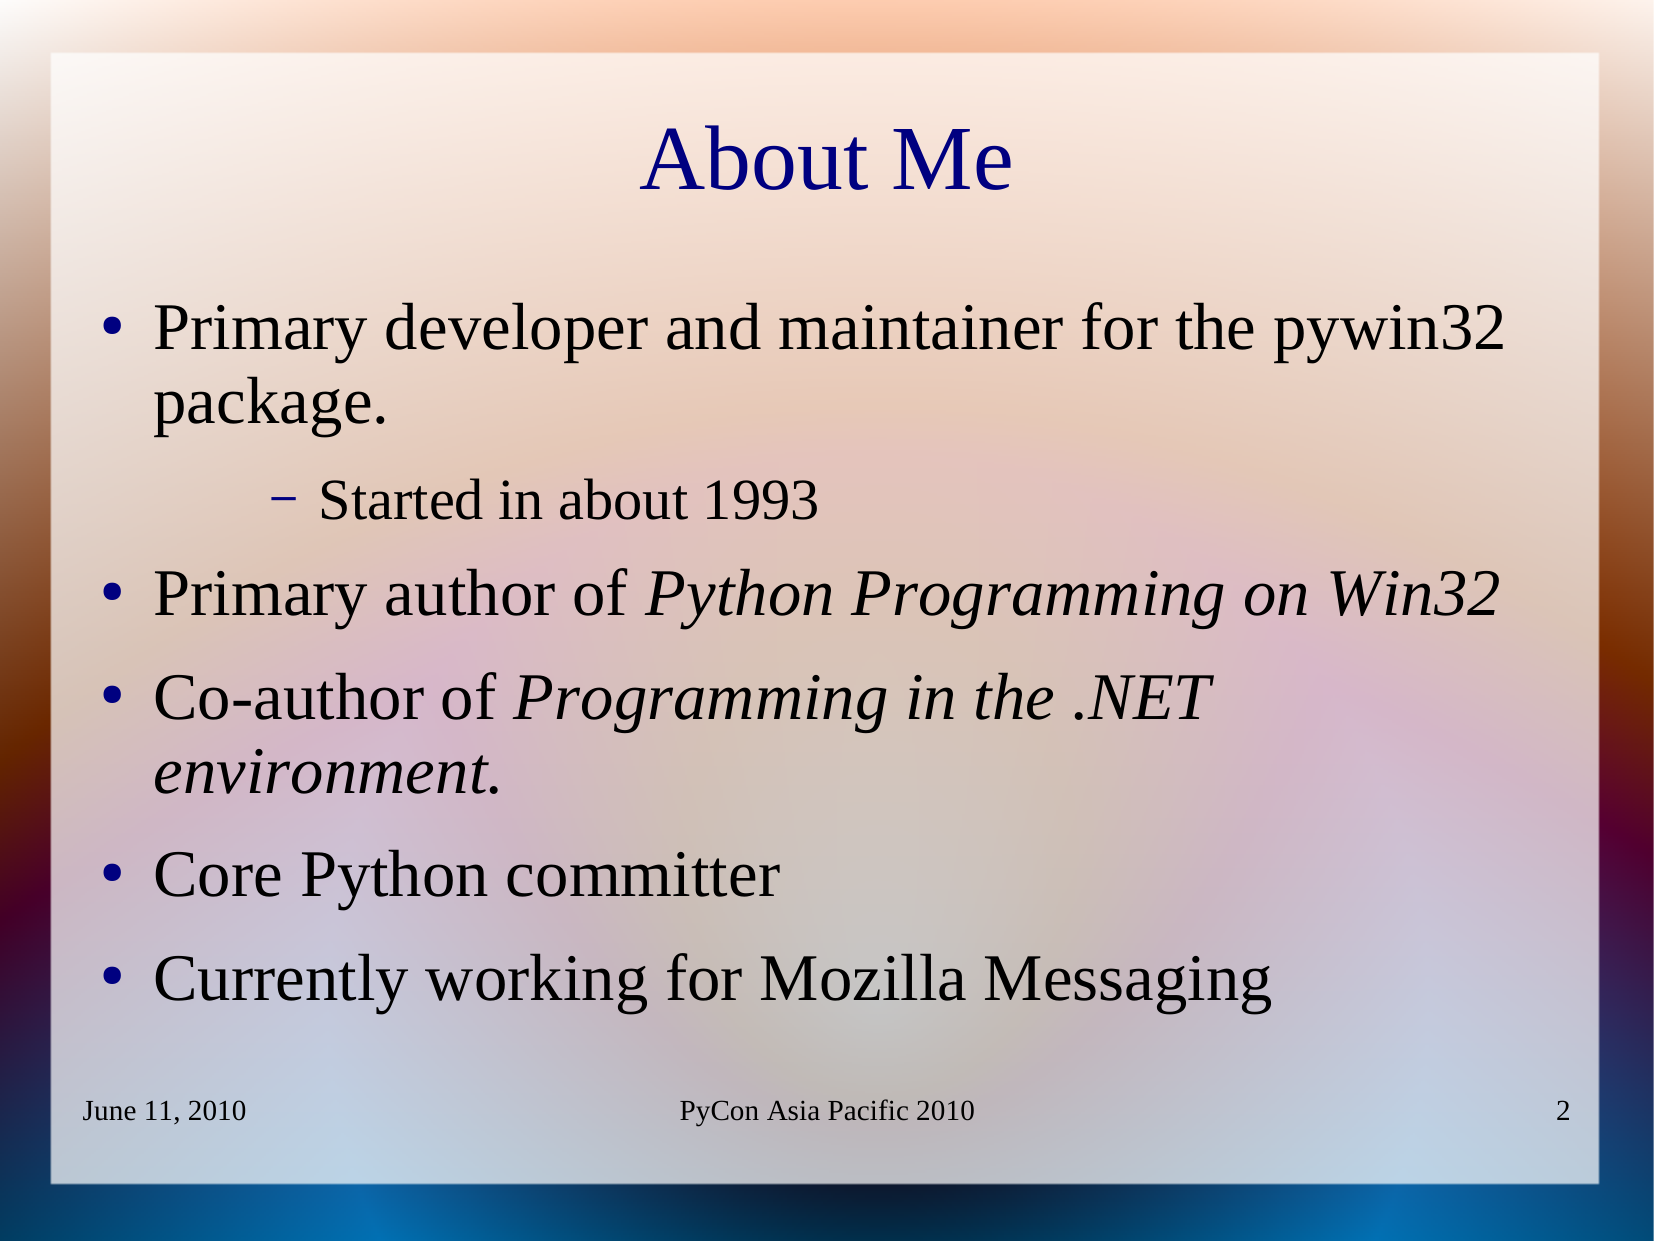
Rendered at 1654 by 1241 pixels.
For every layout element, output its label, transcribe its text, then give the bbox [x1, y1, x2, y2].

title About Me [82, 55, 1571, 263]
list Primary developer and maintainer for the pywin32 package. Started in about 1993 Primary author of Python Programming on Win32 Co-author of Programming in the .NET environment. Core Python committer Currently working for Mozilla Messaging [82, 290, 1571, 1019]
picture [0, 0, 1654, 1241]
